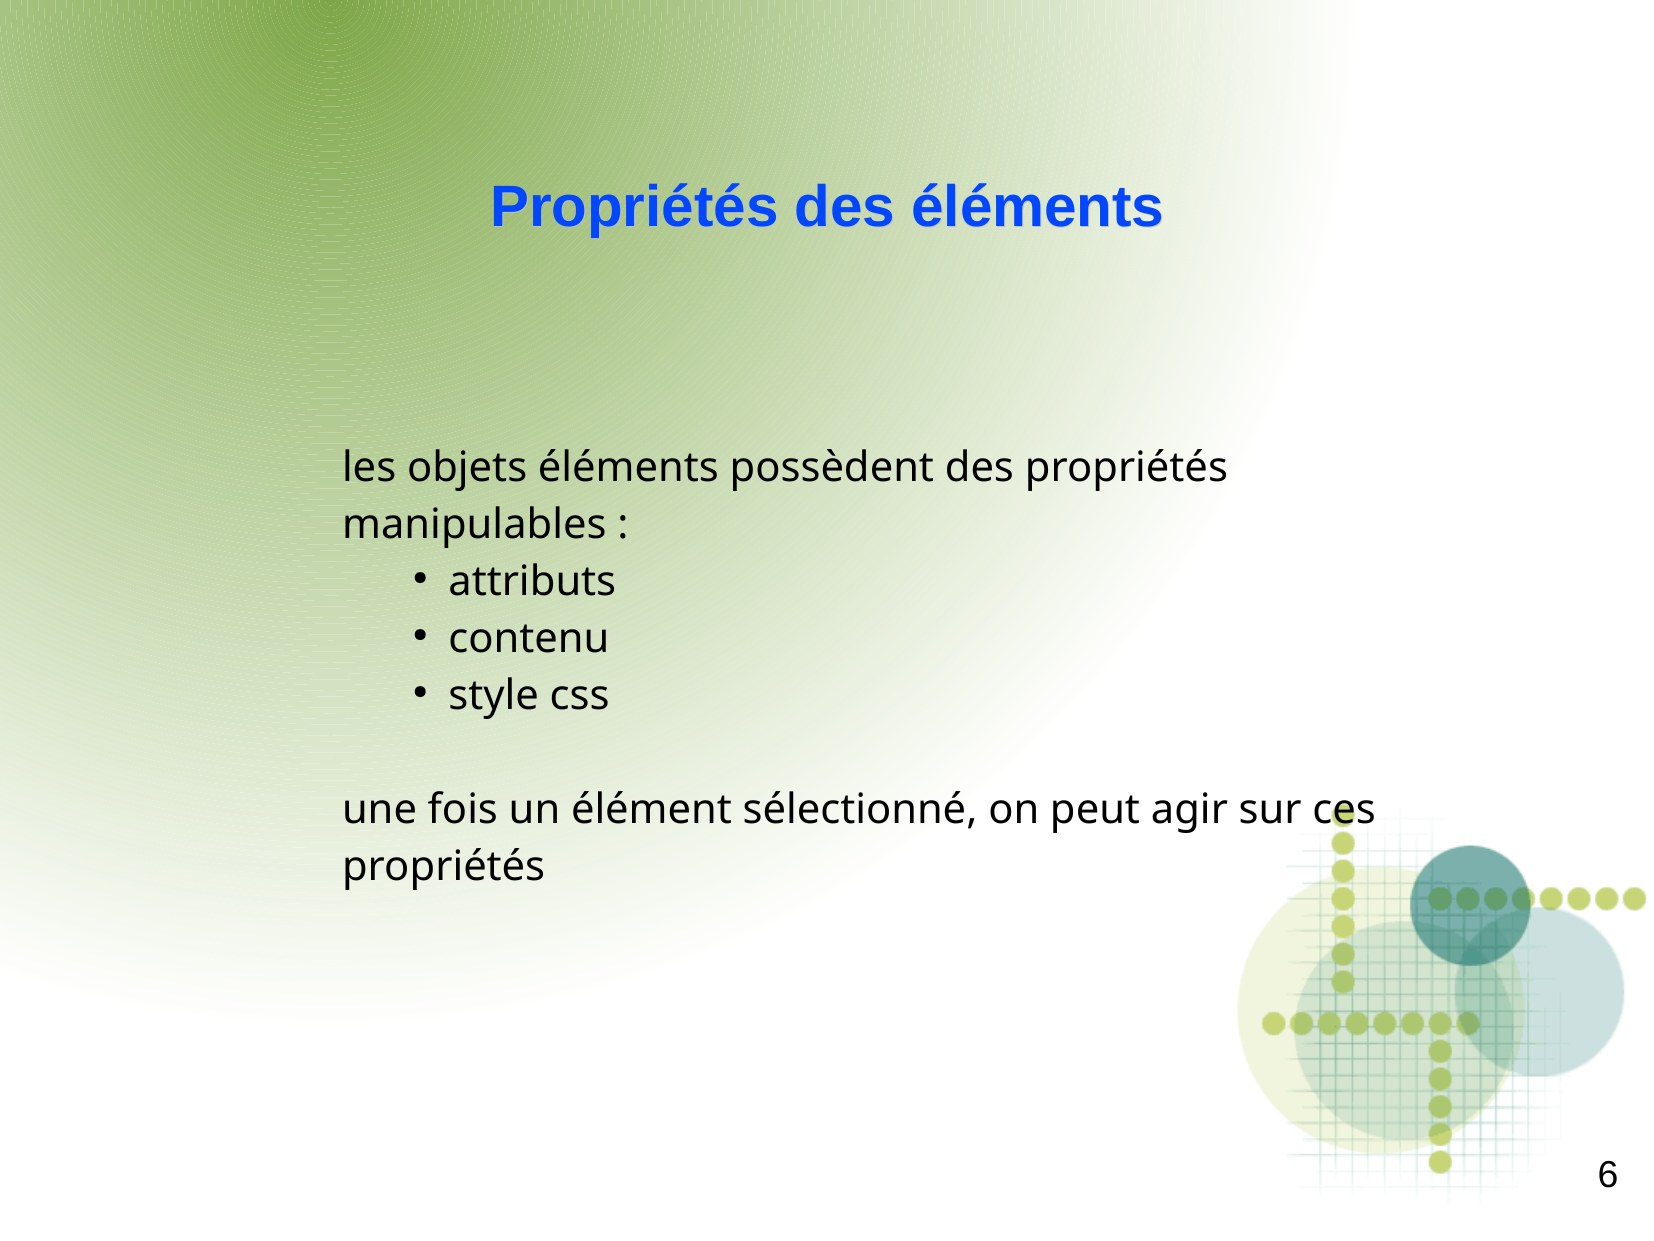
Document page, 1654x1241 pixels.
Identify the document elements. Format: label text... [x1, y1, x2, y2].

picture [1224, 792, 1654, 1211]
text_box <numéro> [1582, 1145, 1654, 1217]
title Propriétés des éléments [121, 102, 1534, 310]
text_box les objets éléments possèdent des propriétés manipulables : attributs contenu style css une fois un élément sélectionné, on peut agir sur ces propriétés [327, 429, 1394, 909]
